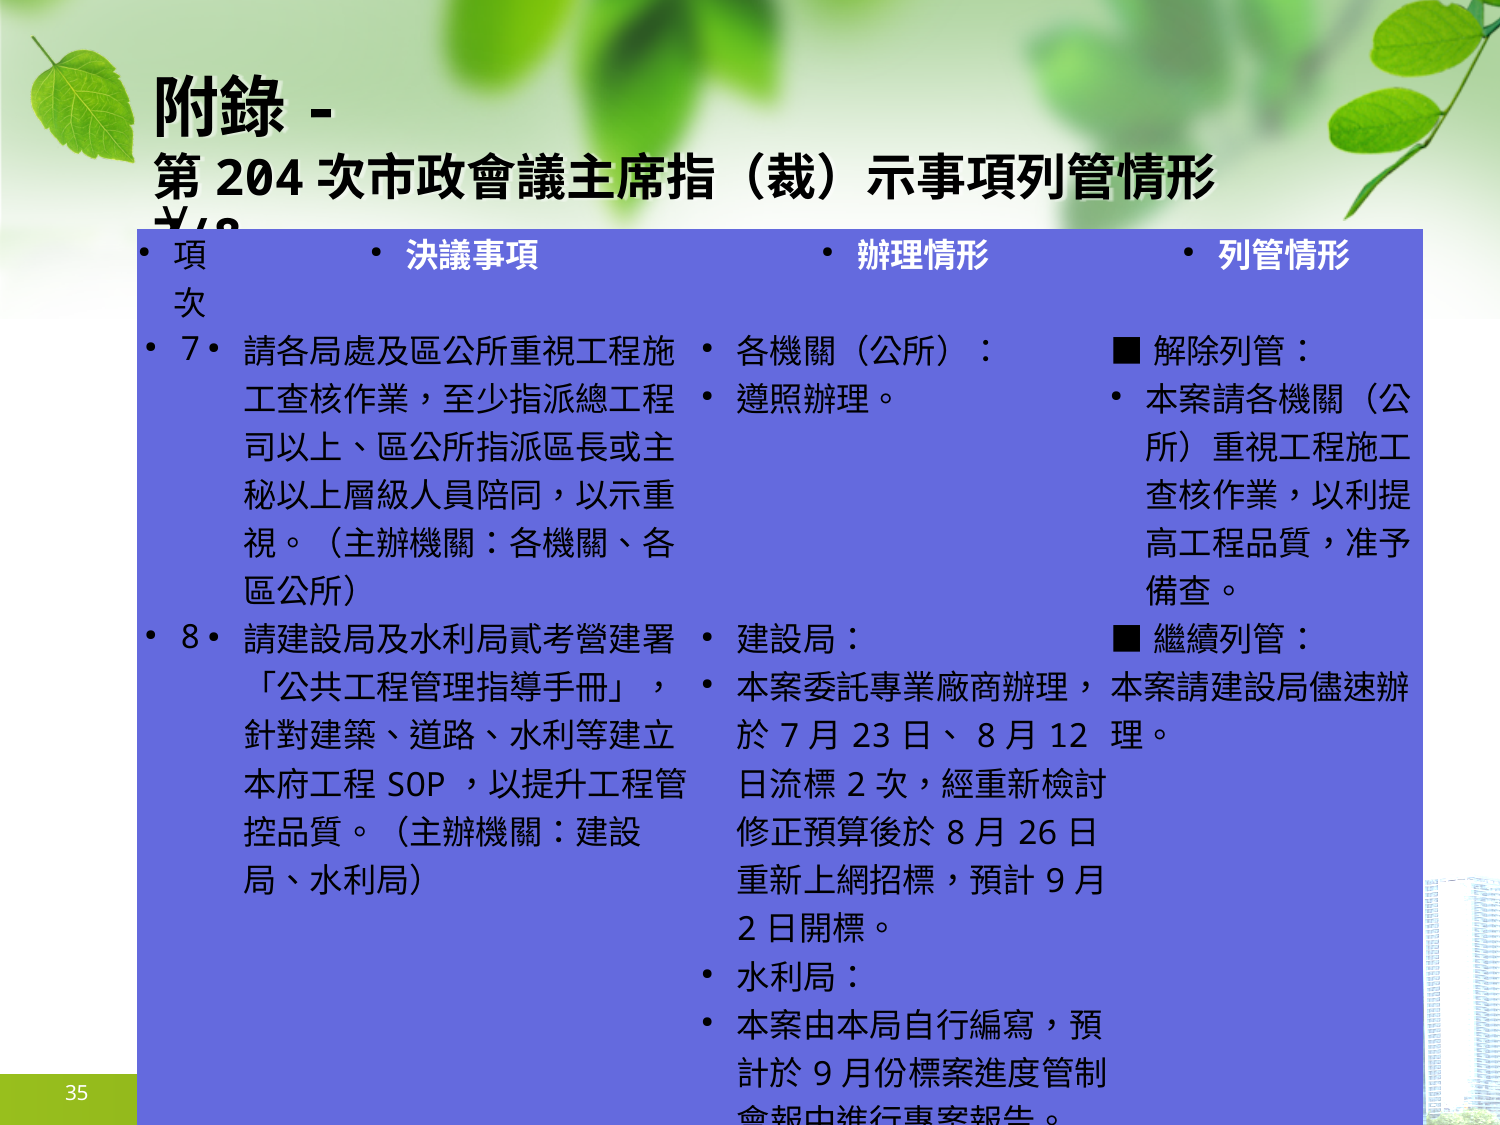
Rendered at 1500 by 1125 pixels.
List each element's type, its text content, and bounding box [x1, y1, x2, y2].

table_cell 7 [137, 325, 208, 613]
title 附錄- 第204次市政會議主席指（裁）示事項列管情形 7/8 [137, 57, 1325, 150]
table_cell 各機關（公所）： 遵照辦理。 [701, 325, 1110, 613]
table_cell 8 [137, 613, 208, 1125]
table_header 項次 [137, 229, 208, 325]
table_cell 請建設局及水利局貳考營建署「公共工程管理指導手冊」，針對建築、道路、水利等建立本府工程SOP，以提升工程管控品質。（主辦機關：建設局、水利局） [208, 613, 701, 1125]
table_cell ■解除列管： 本案請各機關（公所）重視工程施工查核作業，以利提高工程品質，准予備查。 [1110, 325, 1423, 613]
text_box 35 [50, 1072, 137, 1113]
table_cell 建設局： 本案委託專業廠商辦理，於7月23日、8月12日流標2次，經重新檢討修正預算後於8月26日重新上網招標，預計9月2日開標。 水利局： 本案由本局自行編寫，預計於9月份標案進度管制會報中進行專案報告。 [701, 613, 1110, 1125]
table_cell 請各局處及區公所重視工程施工查核作業，至少指派總工程司以上、區公所指派區長或主秘以上層級人員陪同，以示重視。（主辦機關：各機關、各區公所） [208, 325, 701, 613]
table_header 列管情形 [1110, 229, 1423, 325]
table_cell ■繼續列管： 本案請建設局儘速辦理。 [1110, 613, 1423, 1125]
table_header 辦理情形 [701, 229, 1110, 325]
table_header 決議事項 [208, 229, 701, 325]
list [147, 172, 1317, 229]
